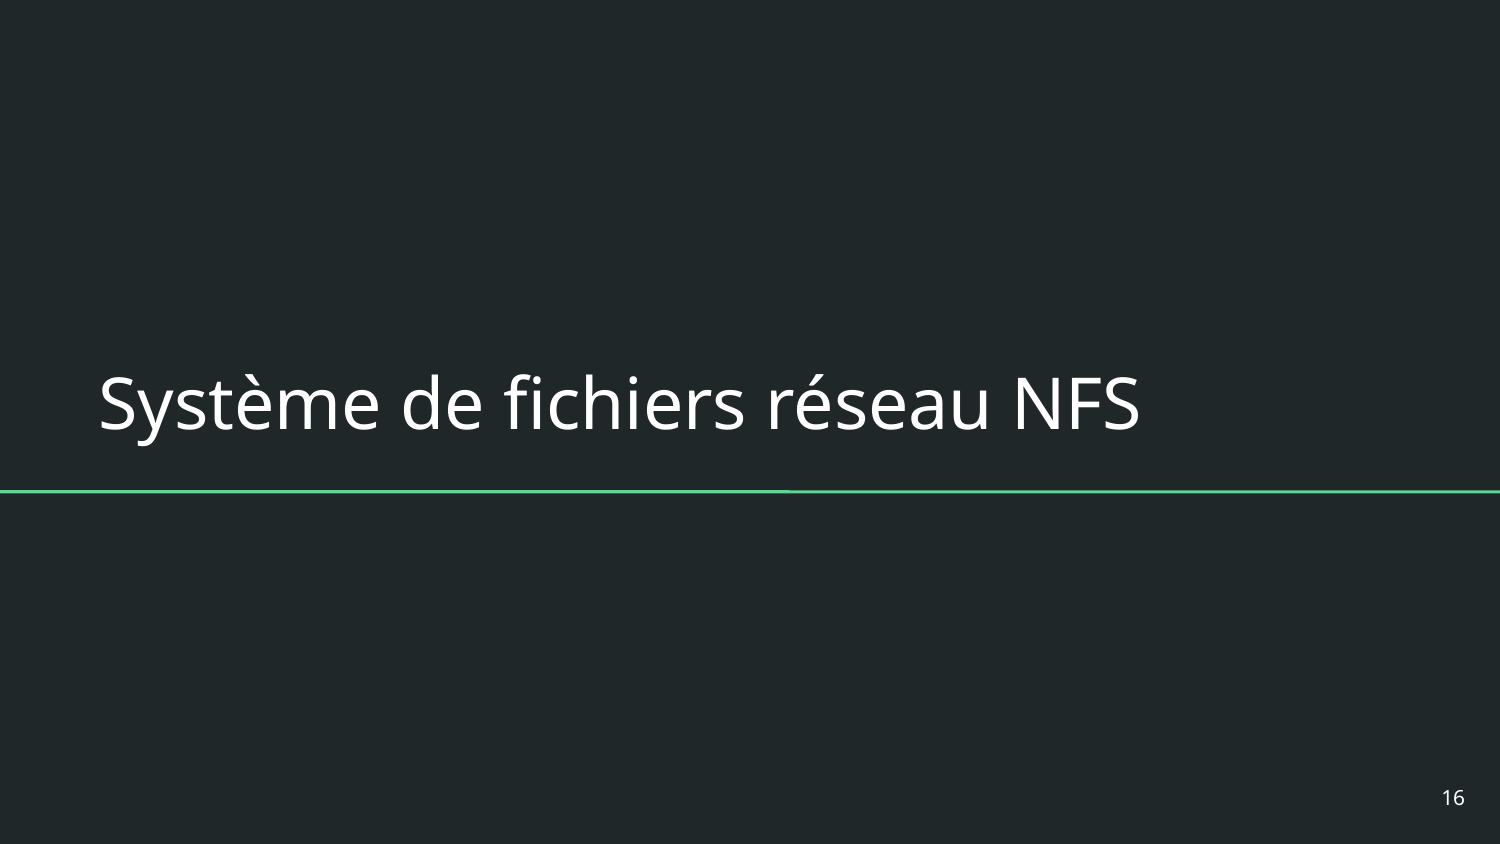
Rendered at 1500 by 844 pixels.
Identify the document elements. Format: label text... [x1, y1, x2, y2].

slide_number <numéro> [1389, 764, 1480, 830]
title Système de fichiers réseau NFS [83, 337, 1417, 466]
